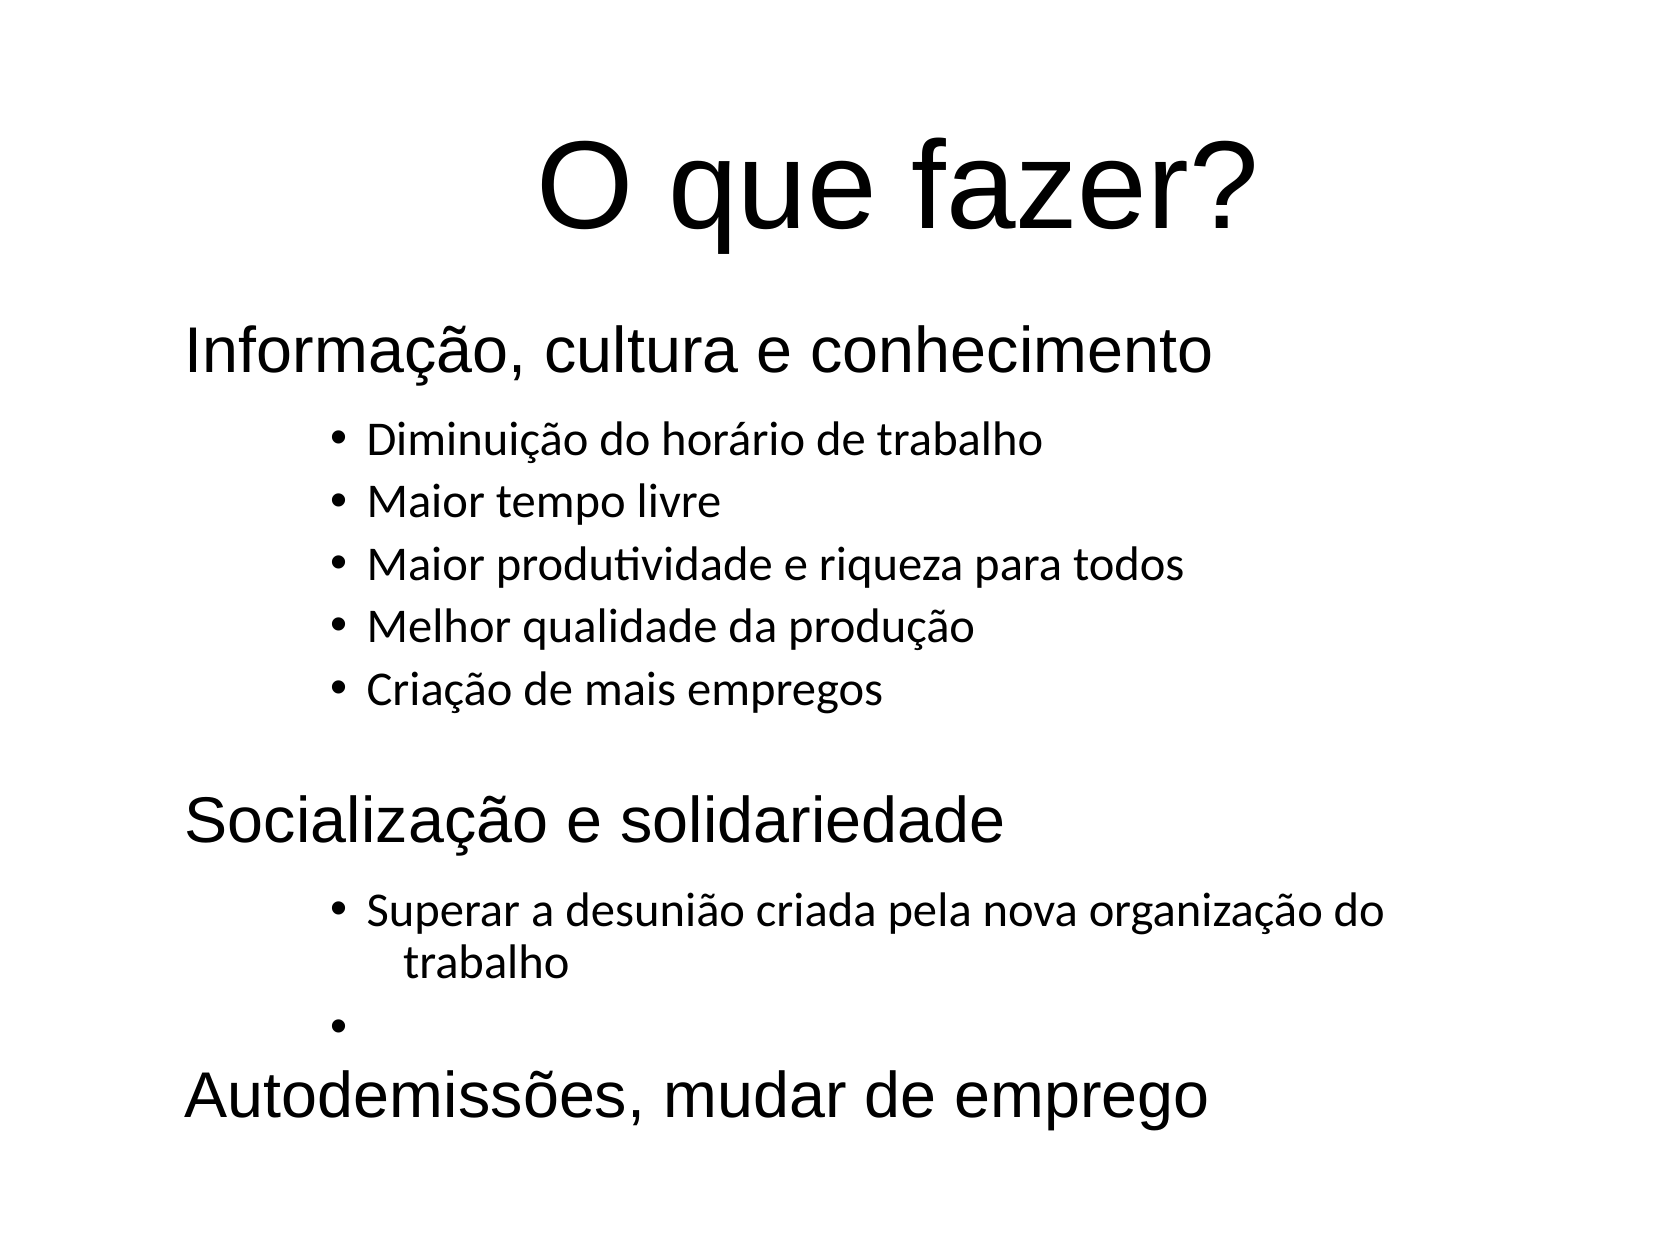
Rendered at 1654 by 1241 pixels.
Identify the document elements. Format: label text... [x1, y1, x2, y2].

title O que fazer? [184, 103, 1612, 241]
list Informação, cultura e conhecimento Diminuição do horário de trabalho Maior tempo livre Maior produtividade e riqueza para todos Melhor qualidade da produção Criação de mais empregos Socialização e solidariedade Superar a desunião criada pela nova organização do trabalho Autodemissões, mudar de emprego [184, 307, 1508, 1138]
